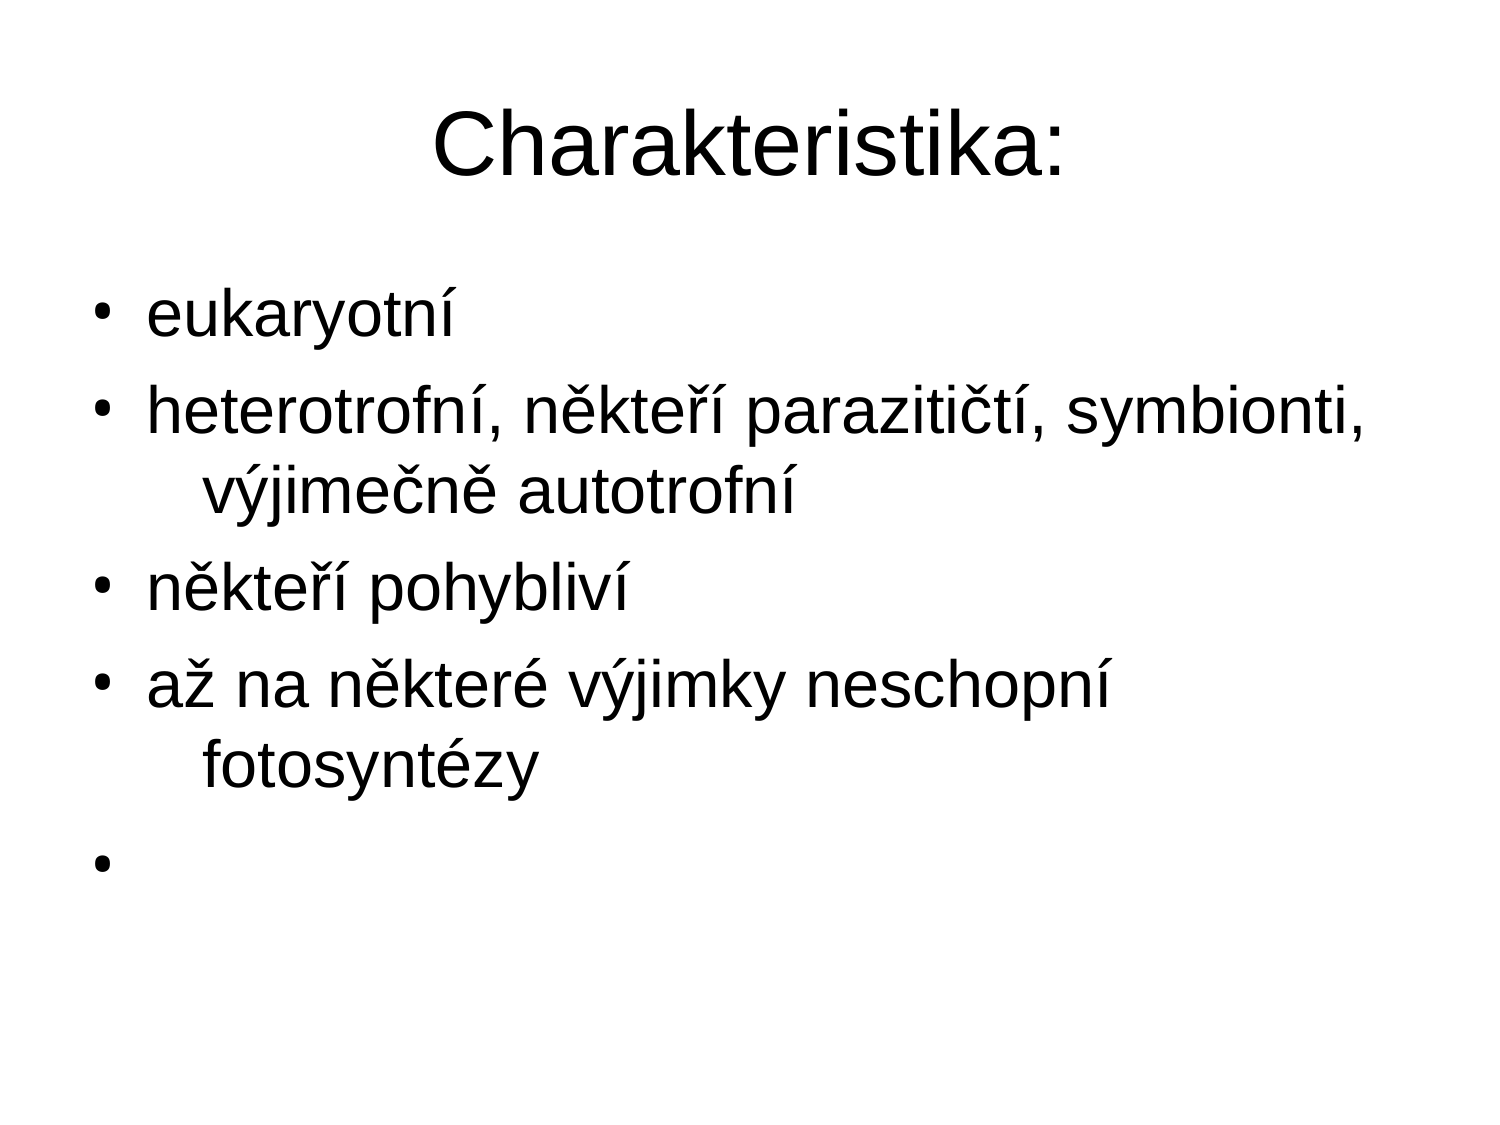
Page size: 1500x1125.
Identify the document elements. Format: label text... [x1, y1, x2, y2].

title Charakteristika: [75, 45, 1426, 233]
list eukaryotní heterotrofní, někteří parazitičtí, symbionti, výjimečně autotrofní někteří pohybliví až na některé výjimky neschopní fotosyntézy [75, 262, 1426, 1005]
